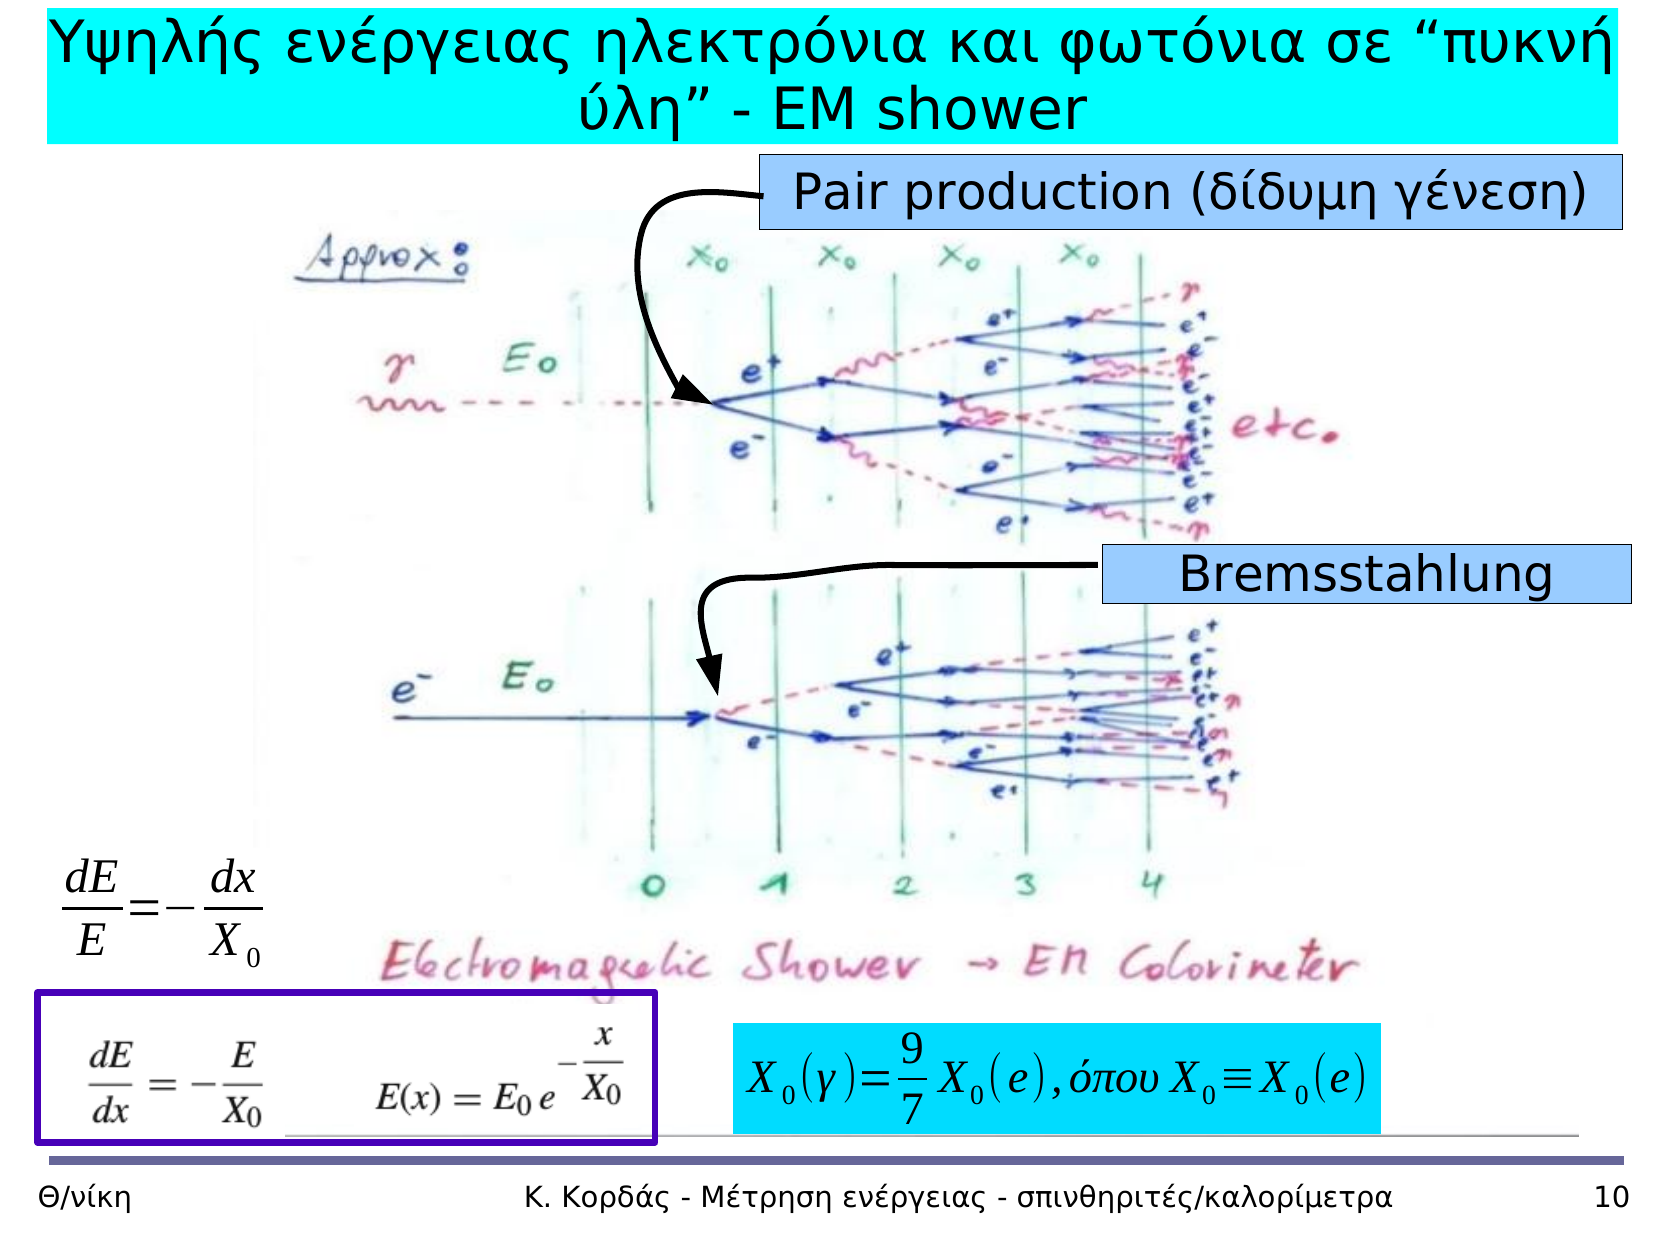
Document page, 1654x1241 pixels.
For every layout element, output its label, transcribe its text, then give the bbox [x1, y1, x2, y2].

chart [732, 1022, 1381, 1134]
text_box Bremsstahlung [1102, 544, 1632, 604]
title Υψηλής ενέργειας ηλεκτρόνια και φωτόνια σε “πυκνή ύλη” - EM shower [47, 8, 1619, 145]
picture [253, 210, 1579, 1137]
text_box Pair production (δίδυμη γένεση) [759, 154, 1623, 230]
chart [46, 849, 277, 973]
picture [74, 996, 652, 1139]
